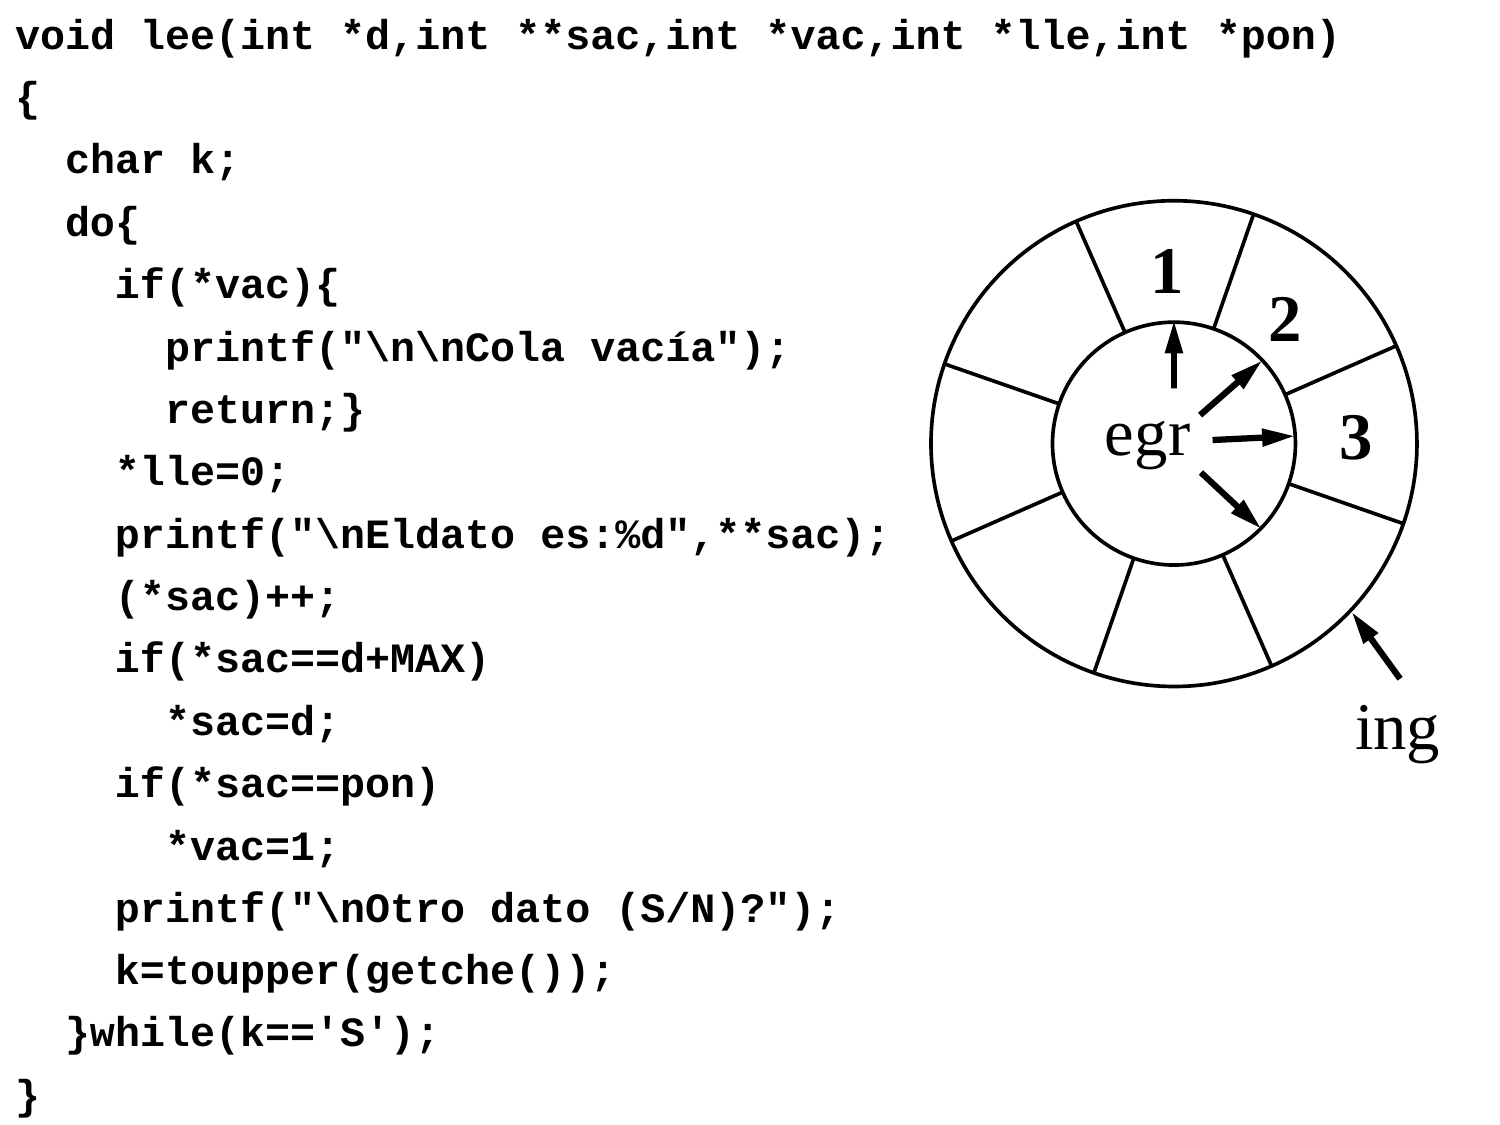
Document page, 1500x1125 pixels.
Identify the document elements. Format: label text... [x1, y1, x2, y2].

text_box [1078, 200, 1251, 333]
text_box } [0, 1059, 55, 1125]
text_box if(*sac==pon) [0, 748, 455, 814]
text_box return;} [0, 374, 380, 440]
text_box do{ [0, 187, 155, 249]
text_box [1216, 215, 1396, 393]
text_box { [0, 62, 55, 124]
text_box *sac=d; [0, 685, 355, 748]
text_box *lle=0; [0, 436, 305, 498]
text_box char k; [0, 124, 255, 191]
text_box 3 [1324, 385, 1388, 481]
text_box printf("\nEldato es:%d",**sac); [0, 498, 905, 565]
text_box printf("\n\nCola vacía"); [0, 311, 805, 378]
text_box printf("\nOtro dato (S/N)?"); [0, 872, 855, 939]
text_box [945, 222, 1123, 402]
text_box }while(k=='S'); [0, 997, 455, 1063]
text_box if(*sac==d+MAX) [0, 623, 505, 689]
text_box (*sac)++; [0, 561, 355, 623]
text_box ing [1336, 682, 1459, 764]
text_box [1225, 485, 1403, 665]
text_box *vac=1; [0, 810, 355, 872]
text_box egr [1102, 388, 1194, 470]
text_box 2 [1253, 267, 1317, 363]
text_box [1096, 556, 1270, 687]
text_box void lee(int *d,int **sac,int *vac,int *lle,int *pon) [0, 0, 1355, 66]
text_box k=toupper(getche()); [0, 935, 630, 1001]
text_box [952, 494, 1131, 673]
text_box [1286, 348, 1417, 522]
text_box 1 [1135, 219, 1199, 315]
text_box [931, 366, 1062, 539]
text_box if(*vac){ [0, 249, 355, 311]
